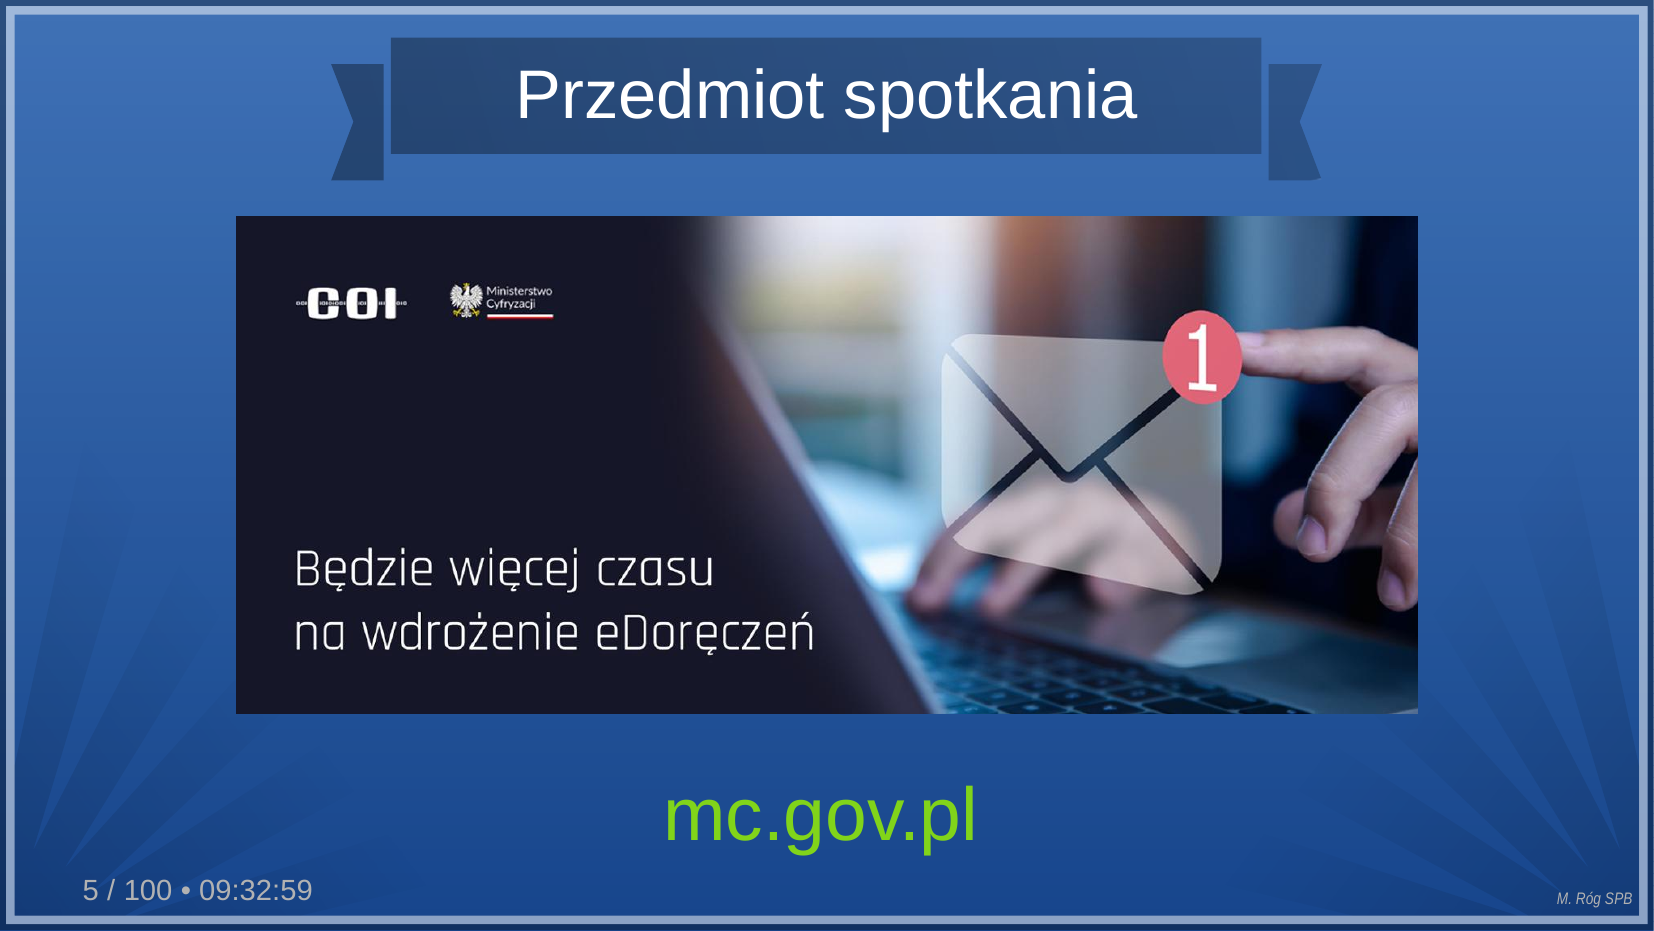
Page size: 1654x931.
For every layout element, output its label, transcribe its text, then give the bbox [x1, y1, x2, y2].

subtitle mc.gov.pl [76, 767, 1565, 857]
picture [236, 216, 1418, 714]
title Przedmiot spotkania [389, 35, 1264, 154]
